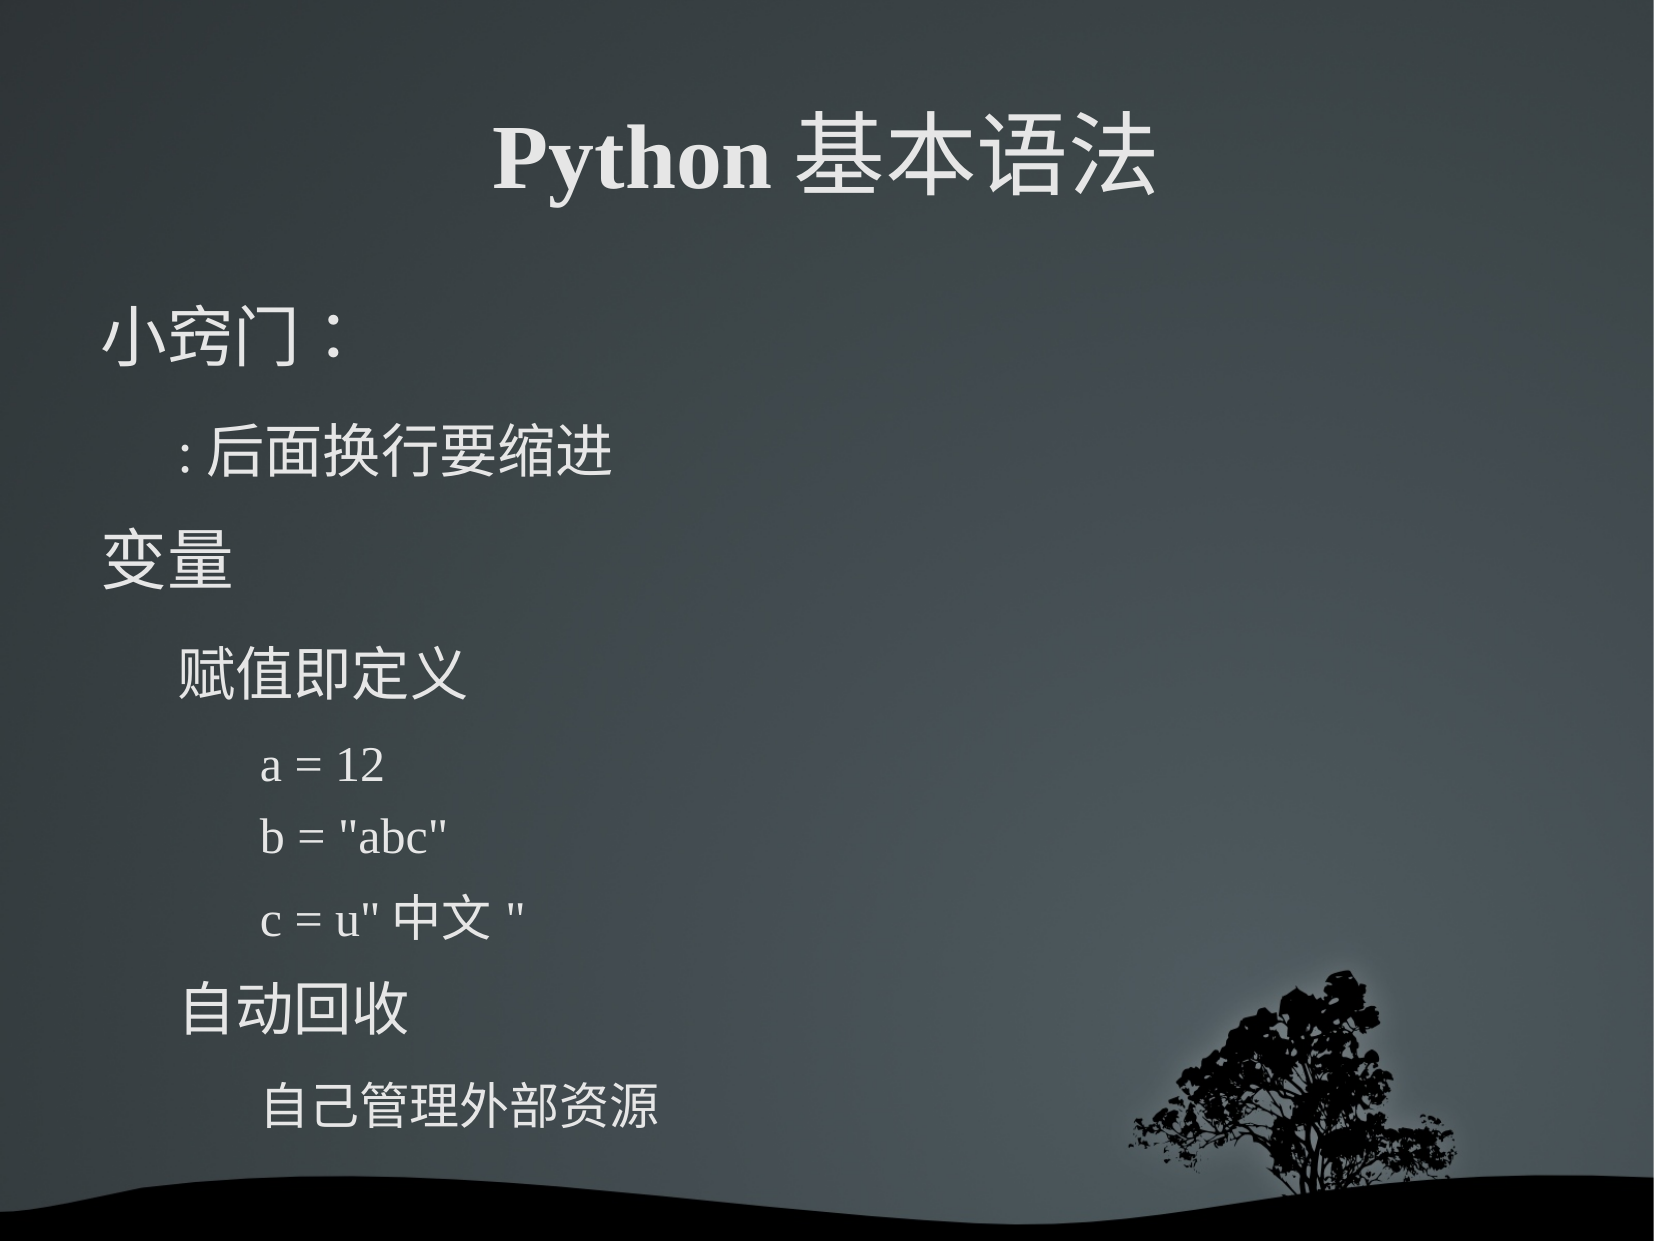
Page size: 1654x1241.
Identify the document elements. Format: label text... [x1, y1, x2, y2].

list 小窍门： :后面换行要缩进 变量 赋值即定义 a = 12 b = "abc" c = u"中文" 自动回收 自己管理外部资源 [82, 290, 1571, 1109]
title Python基本语法 [82, 49, 1571, 257]
picture [0, 0, 1654, 1241]
